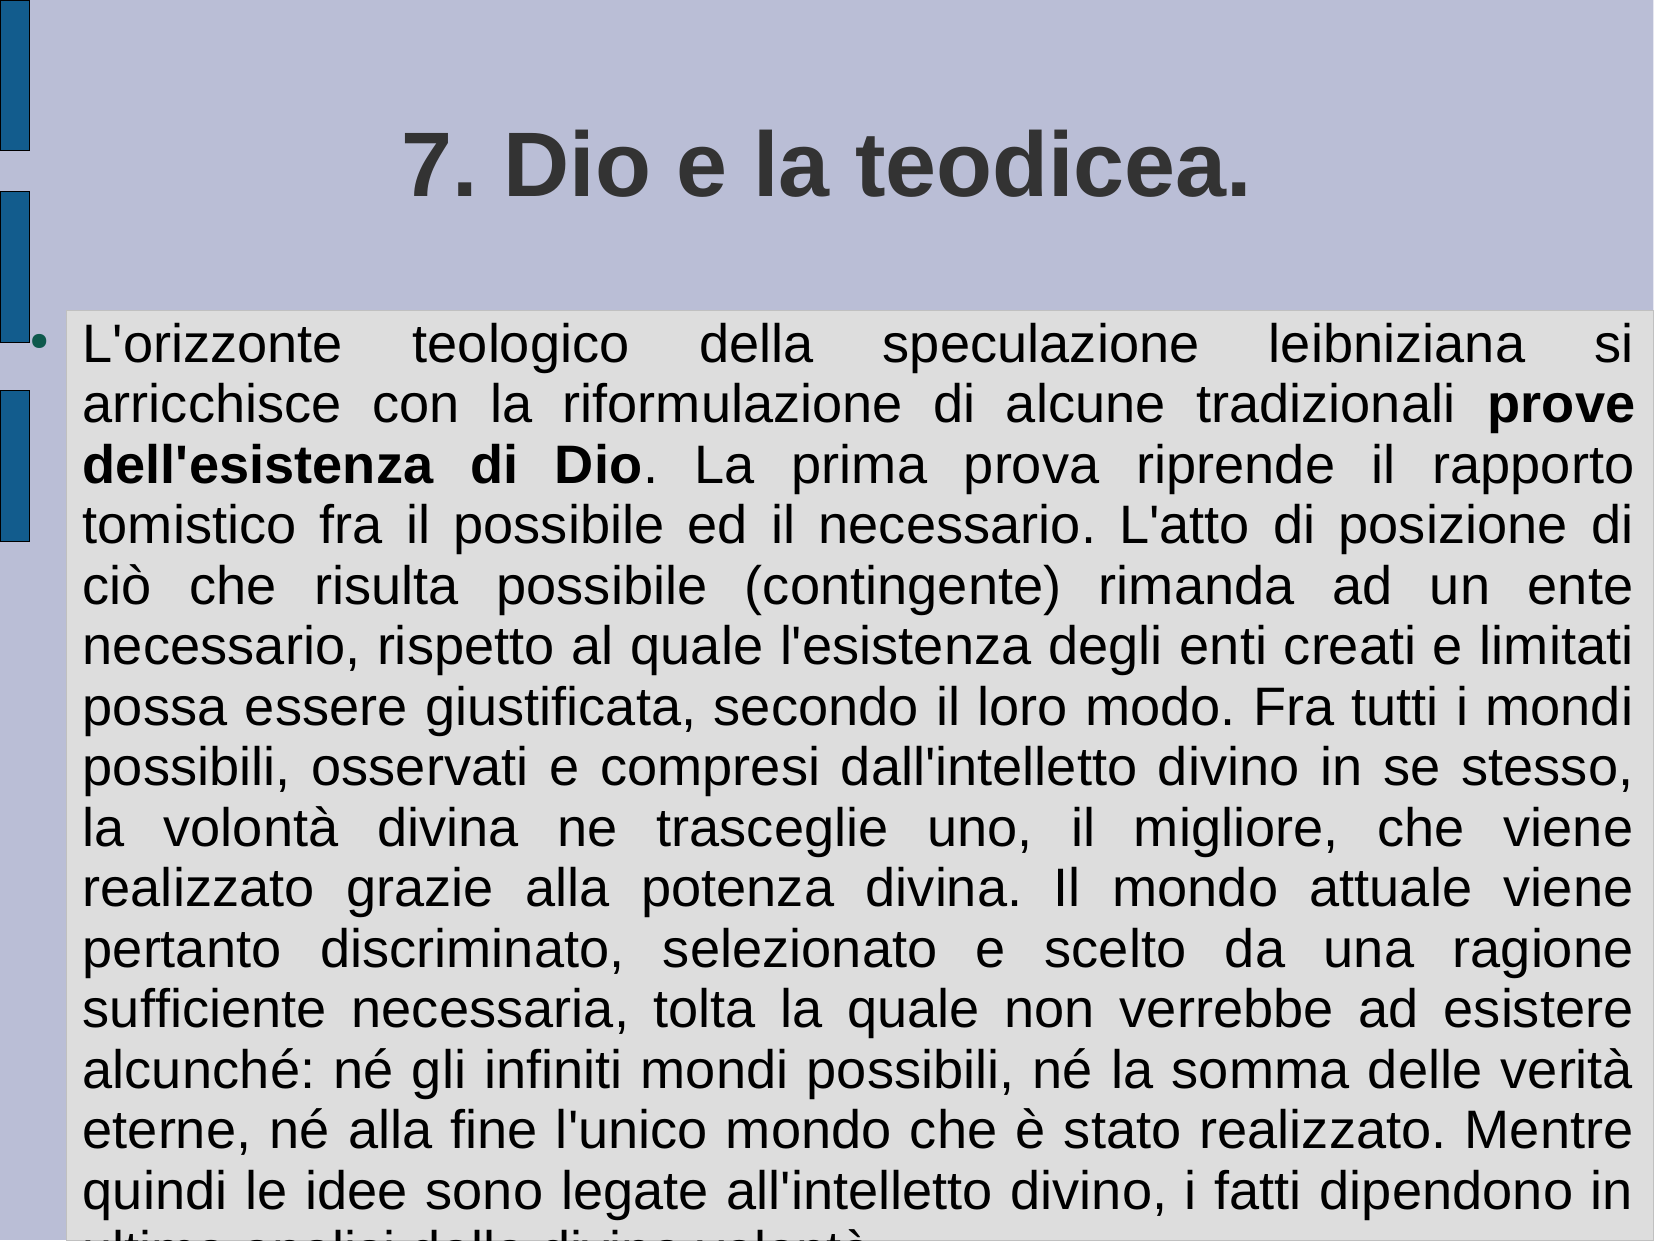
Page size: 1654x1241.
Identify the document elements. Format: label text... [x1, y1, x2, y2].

list L'orizzonte teologico della speculazione leibniziana si arricchisce con la riformulazione di alcune tradizionali prove dell'esistenza di Dio. La prima prova riprende il rapporto tomistico fra il possibile ed il necessario. L'atto di posizione di ciò che risulta possibile (contingente) rimanda ad un ente necessario, rispetto al quale l'esistenza degli enti creati e limitati possa essere giustificata, secondo il loro modo. Fra tutti i mondi possibili, osservati e compresi dall'intelletto divino in se stesso, la volontà divina ne trasceglie uno, il migliore, che viene realizzato grazie alla potenza divina. Il mondo attuale viene pertanto discriminato, selezionato e scelto da una ragione sufficiente necessaria, tolta la quale non verrebbe ad esistere alcunché: né gli infiniti mondi possibili, né la somma delle verità eterne, né alla fine l'unico mondo che è stato realizzato. Mentre quindi le idee sono legate all'intelletto divino, i fatti dipendono in ultima analisi dalla divina volontà. [11, 312, 1636, 1225]
title 7. Dio e la teodicea. [121, 61, 1534, 269]
